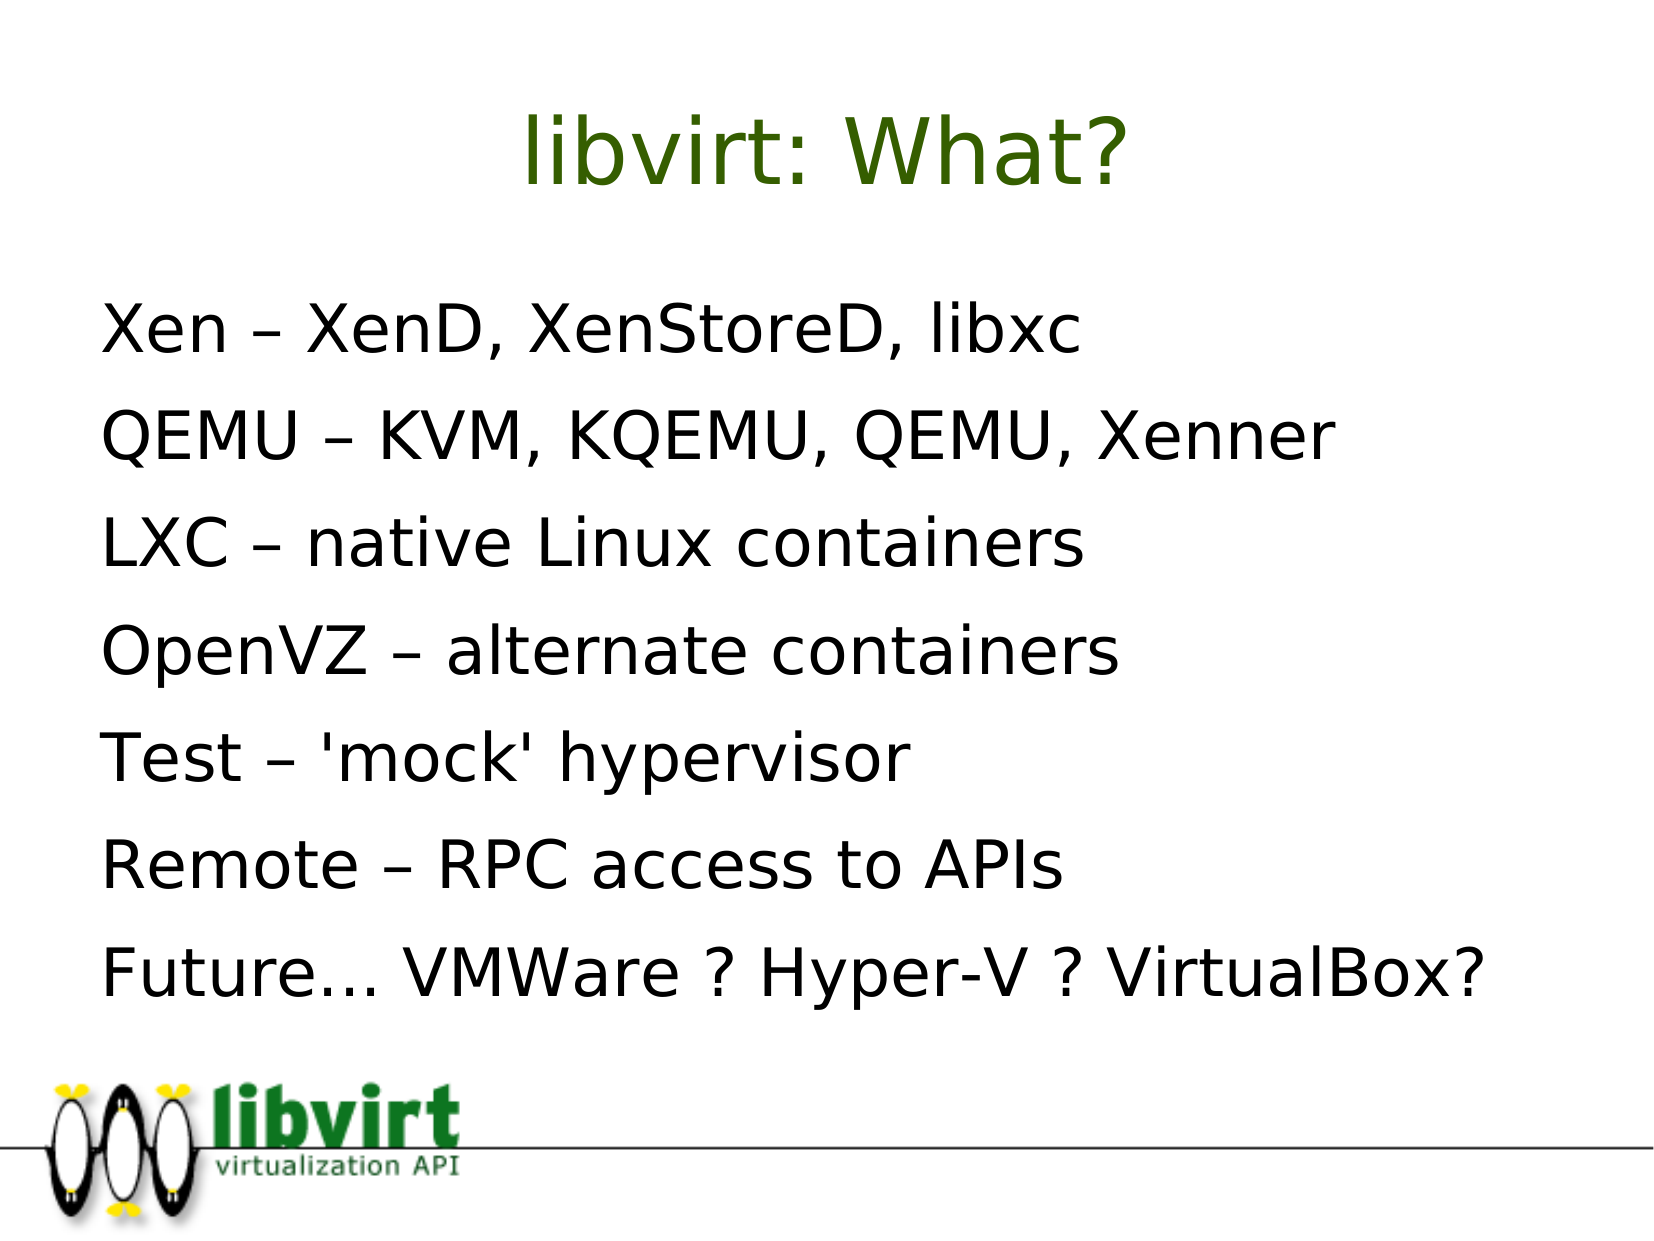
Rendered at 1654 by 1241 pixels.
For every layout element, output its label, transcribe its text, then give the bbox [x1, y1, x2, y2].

picture [0, 1076, 1654, 1241]
list Xen – XenD, XenStoreD, libxc QEMU – KVM, KQEMU, QEMU, Xenner LXC – native Linux containers OpenVZ – alternate containers Test – 'mock' hypervisor Remote – RPC access to APIs Future... VMWare ? Hyper-V ? VirtualBox? [82, 290, 1571, 1109]
title libvirt: What? [82, 49, 1571, 257]
